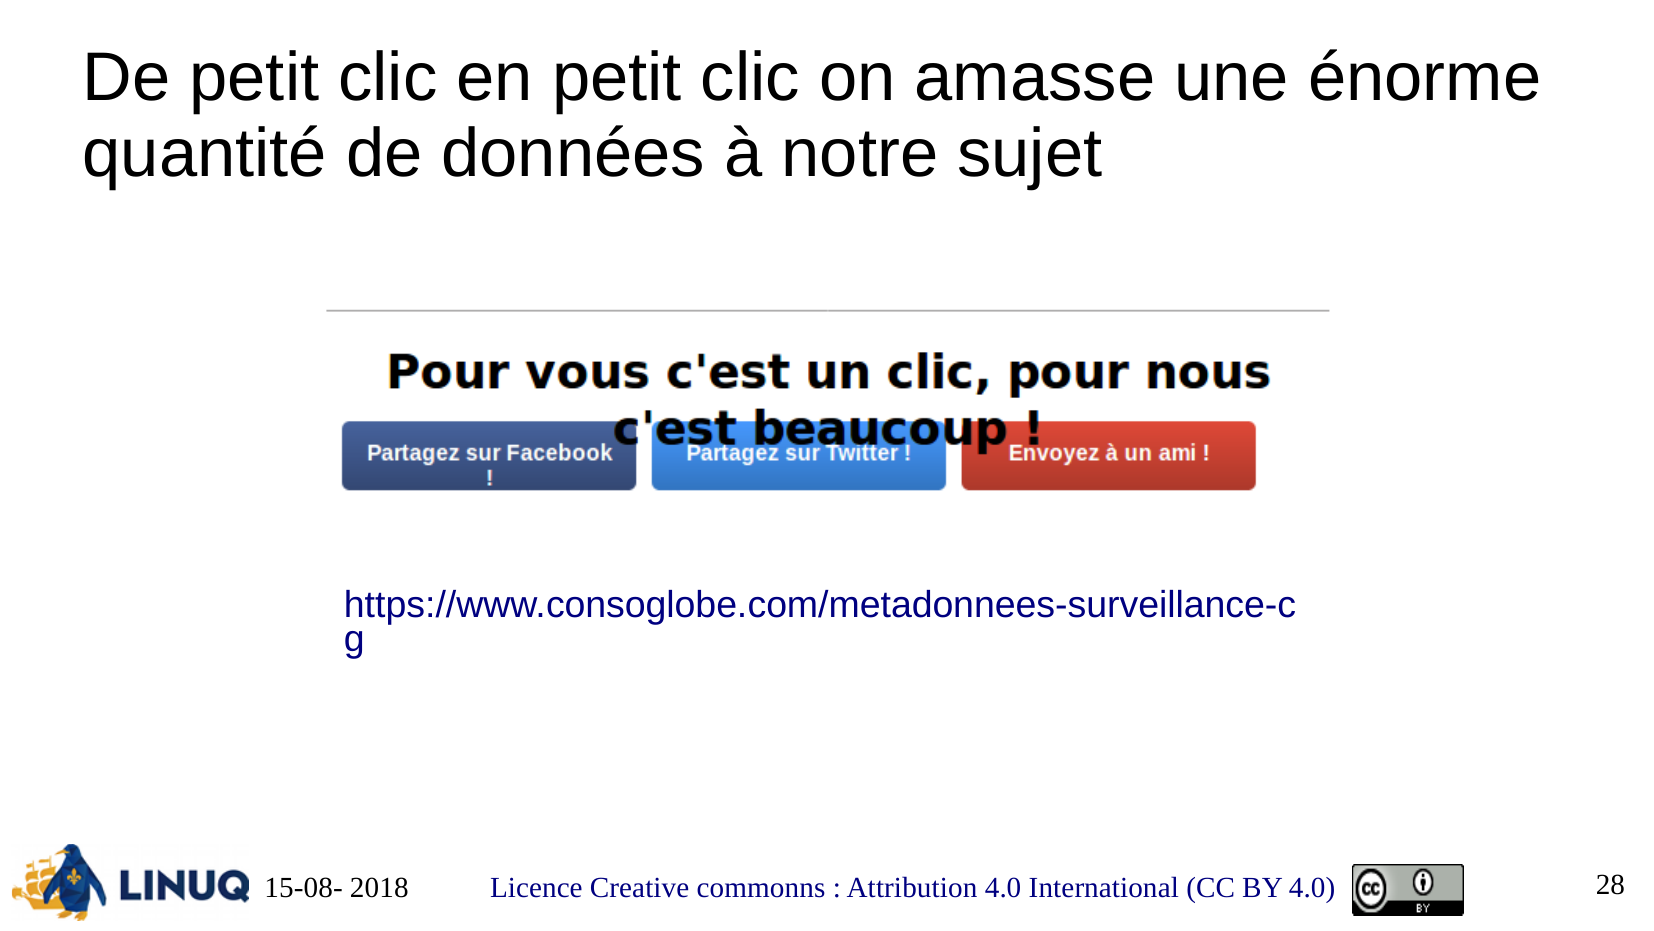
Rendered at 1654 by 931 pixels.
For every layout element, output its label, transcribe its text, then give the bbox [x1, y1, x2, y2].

picture [311, 293, 1350, 514]
picture [11, 844, 249, 921]
text_box https://www.consoglobe.com/metadonnees-surveillance-cg [329, 576, 1332, 633]
picture [1352, 864, 1464, 916]
title De petit clic en petit clic on amasse une énorme quantité de données à notre sujet [82, 37, 1571, 193]
